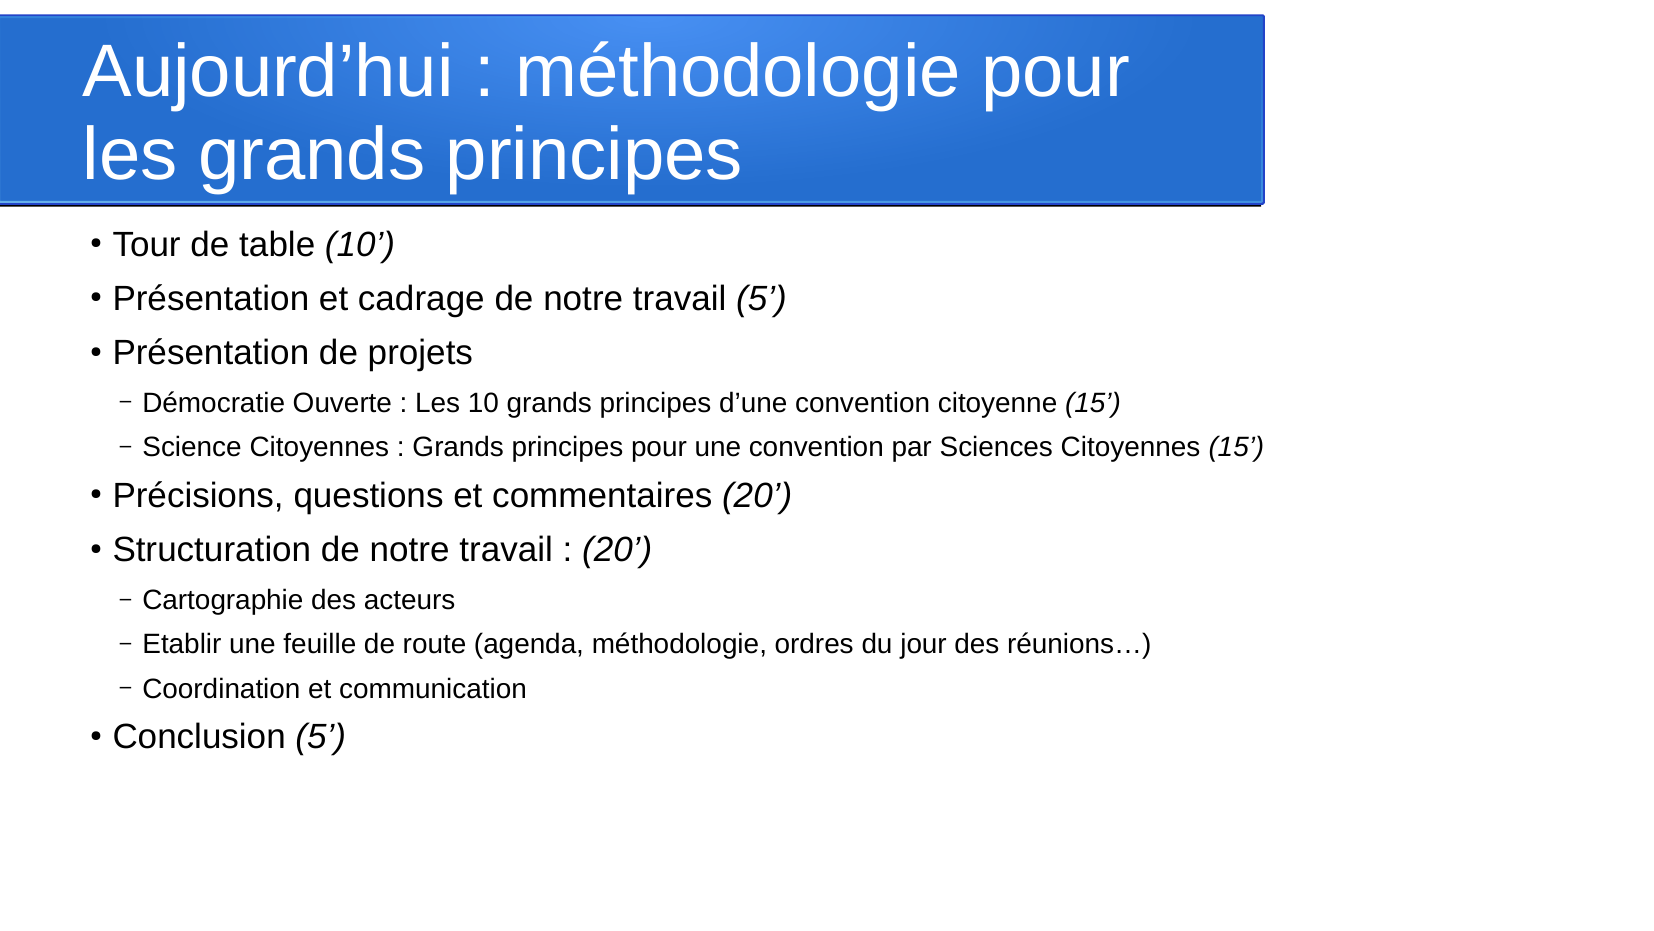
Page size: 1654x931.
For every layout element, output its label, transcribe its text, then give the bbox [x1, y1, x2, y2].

list Tour de table (10’) Présentation et cadrage de notre travail (5’) Présentation de projets Démocratie Ouverte : Les 10 grands principes d’une convention citoyenne (15’) Science Citoyennes : Grands principes pour une convention par Sciences Citoyennes (15’) Précisions, questions et commentaires (20’) Structuration de notre travail : (20’) Cartographie des acteurs Etablir une feuille de route (agenda, méthodologie, ordres du jour des réunions…) Coordination et communication Conclusion (5’) [82, 224, 1571, 764]
title Aujourd’hui : méthodologie pour les grands principes [82, 29, 1235, 196]
